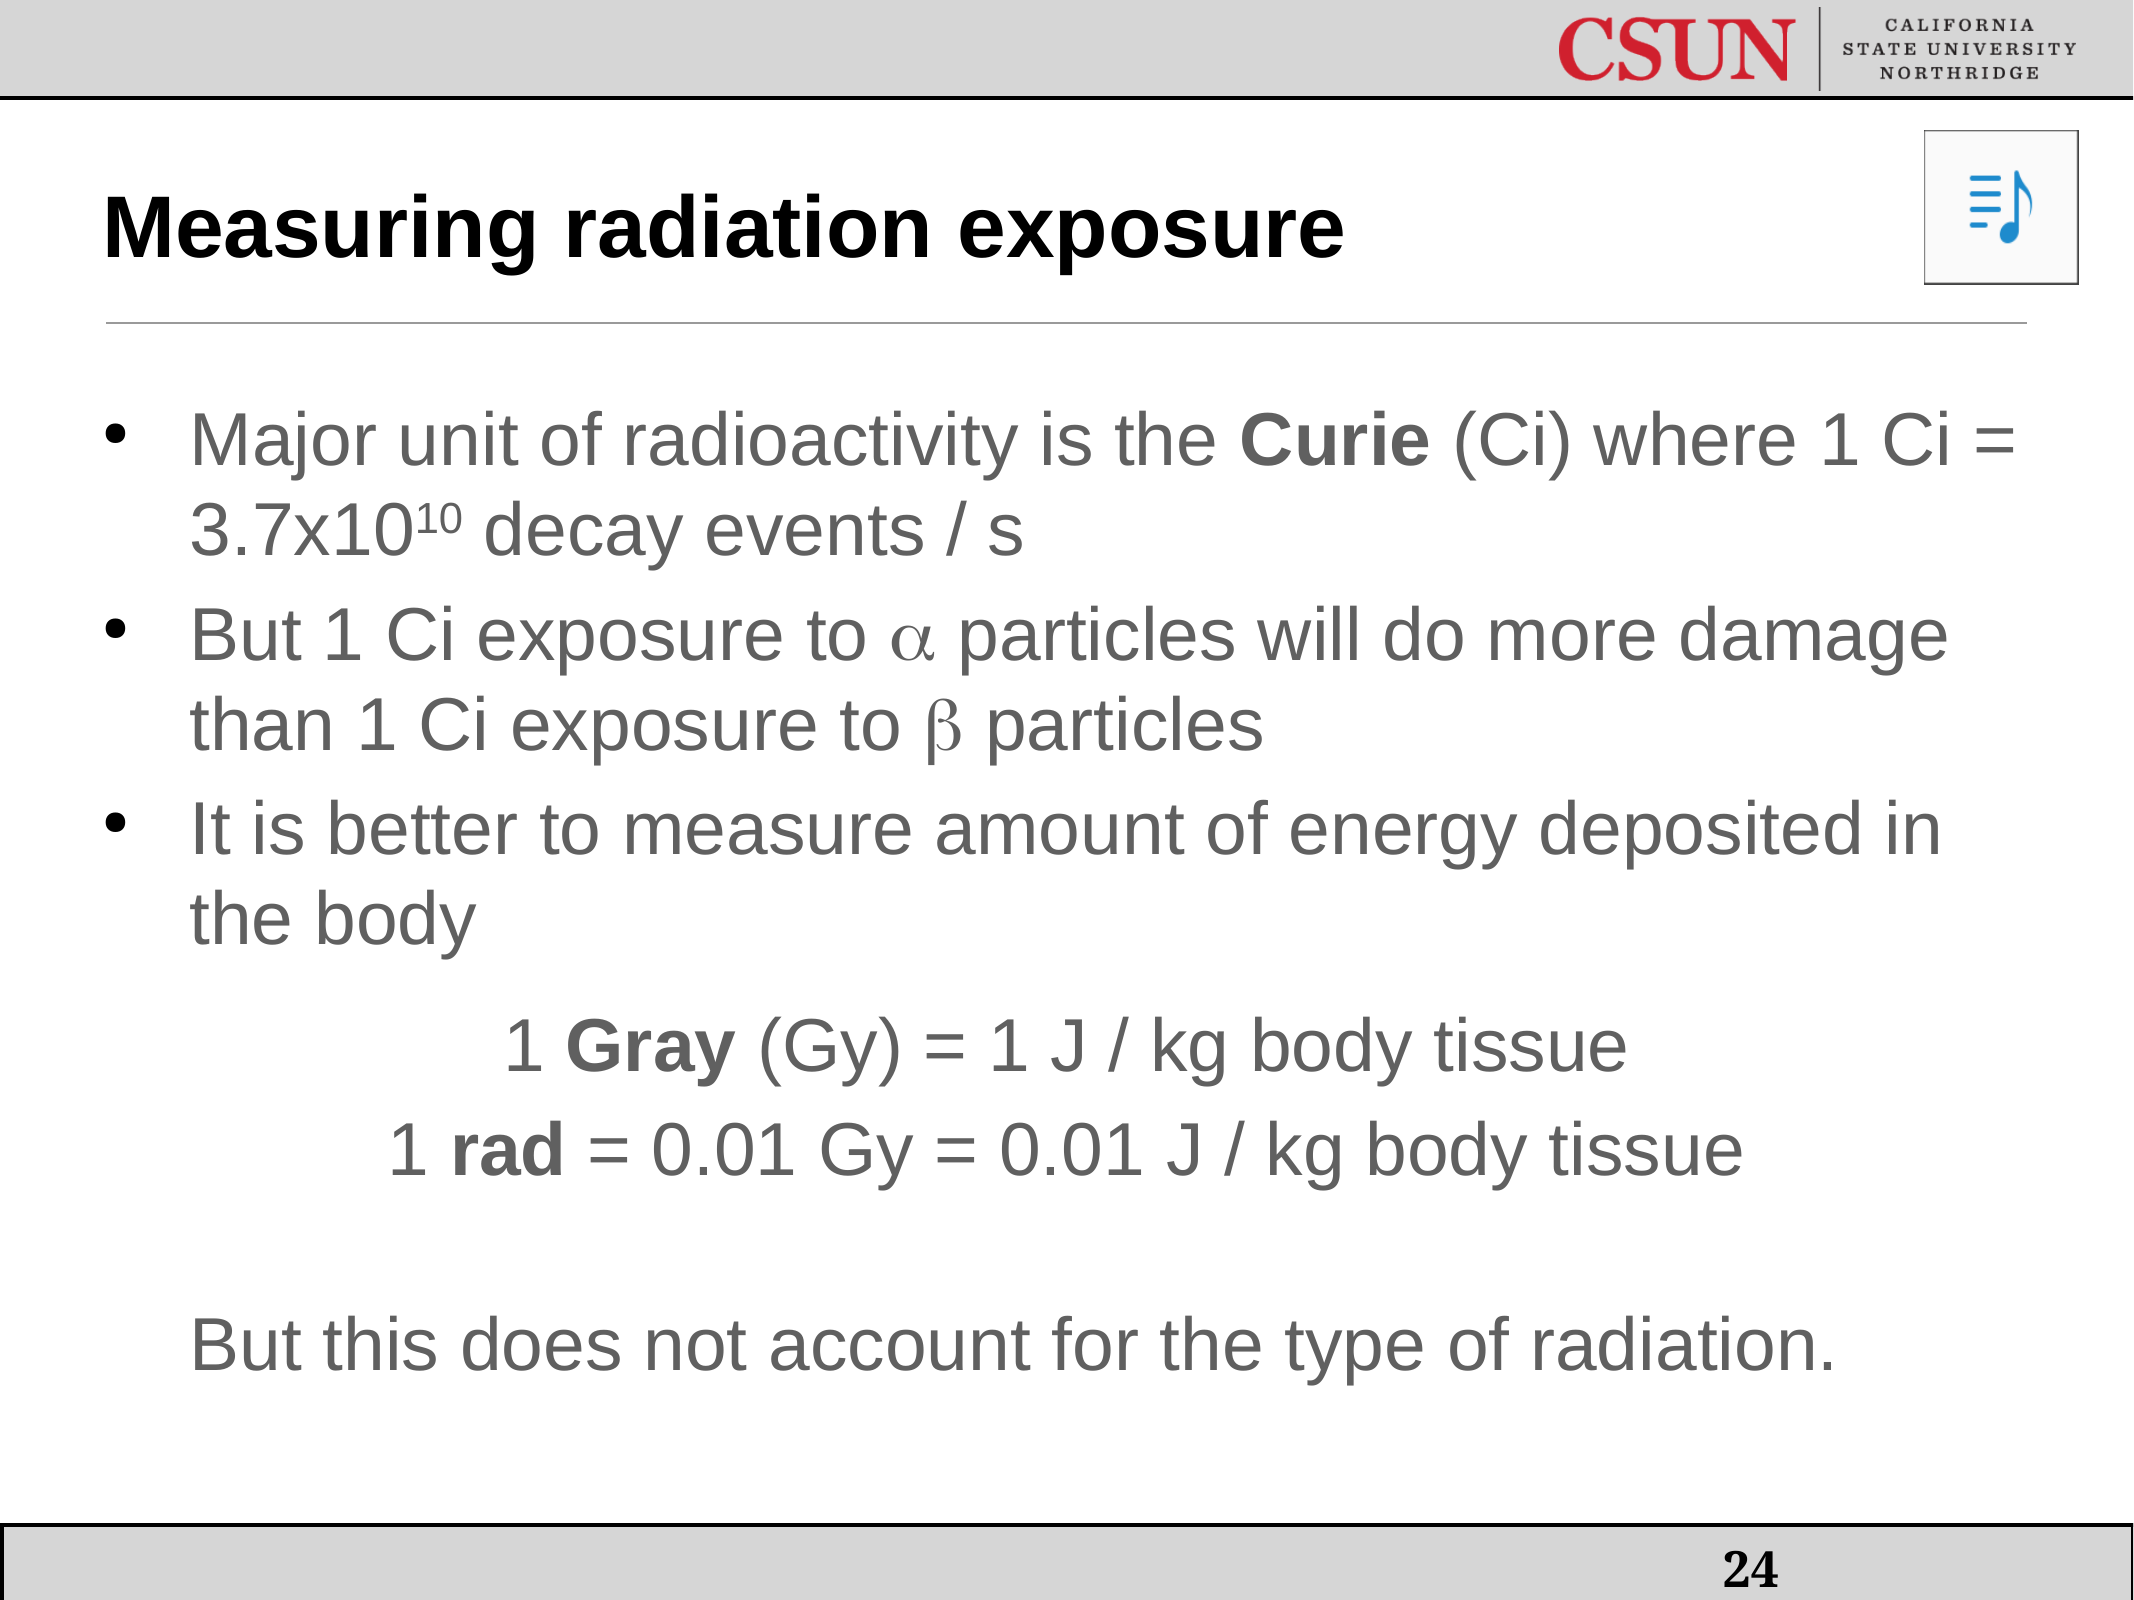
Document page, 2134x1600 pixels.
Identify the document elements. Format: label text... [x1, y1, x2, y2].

title Measuring radiation exposure [93, 104, 2040, 284]
text_box [1923, 128, 2080, 286]
picture [1559, 7, 2076, 91]
list Major unit of radioactivity is the Curie (Ci) where 1 Ci = 3.7x1010 decay events / s But 1 Ci exposure to  particles will do more damage than 1 Ci exposure to  particles It is better to measure amount of energy deposited in the body 1 Gray (Gy) = 1 J / kg body tissue 1 rad = 0.01 Gy = 0.01 J / kg body tissue But this does not account for the type of radiation. [93, 382, 2040, 1460]
